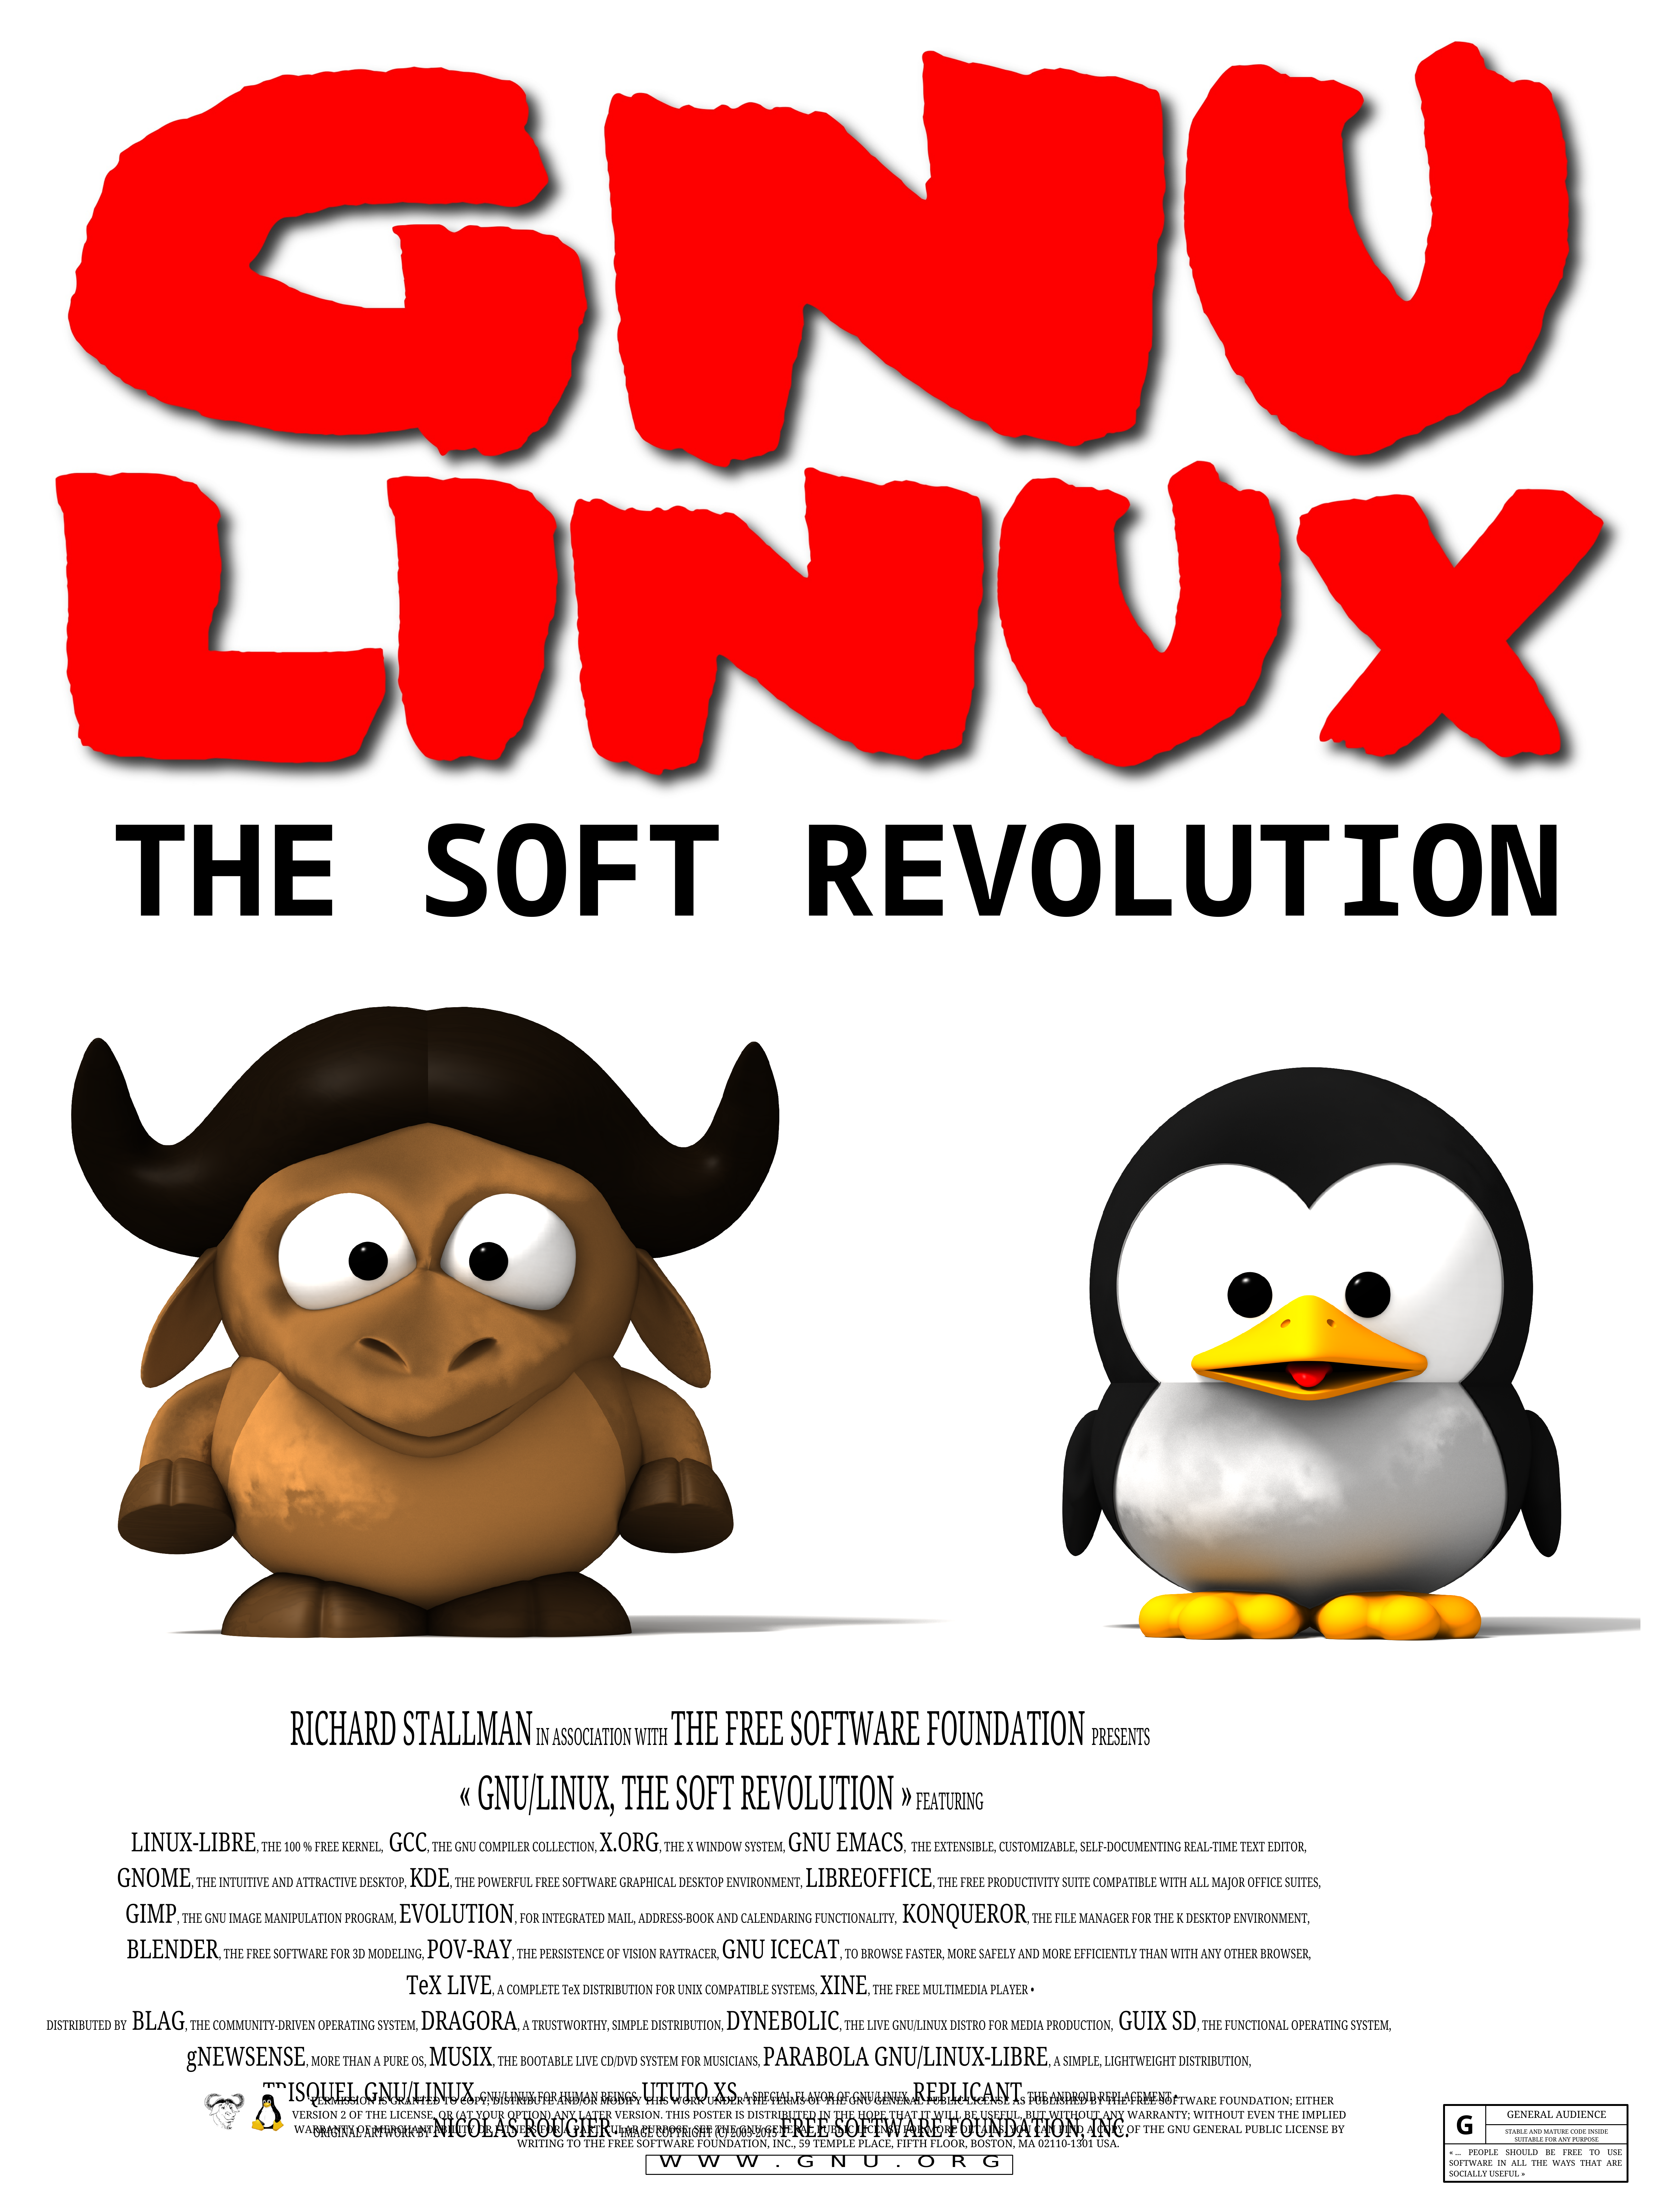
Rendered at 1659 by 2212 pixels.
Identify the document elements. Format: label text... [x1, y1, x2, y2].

picture [45, 31, 1636, 777]
text_box RICHARD STALLMAN IN ASSOCIATION WITH THE FREE SOFTWARE FOUNDATION PRESENTS « GNU/LINUX, THE SOFT REVOLUTION » FEATURING LINUX-LIBRE, THE 100 % FREE KERNEL, GCC, THE GNU COMPILER COLLECTION, X.ORG, THE X WINDOW SYSTEM, GNU EMACS, THE EXTENSIBLE, CUSTOMIZABLE, SELF-DOCUMENTING REAL-TIME TEXT EDITOR, GNOME, THE INTUITIVE AND ATTRACTIVE DESKTOP, KDE, THE POWERFUL FREE SOFTWARE GRAPHICAL DESKTOP ENVIRONMENT, LIBREOFFICE, THE FREE PRODUCTIVITY SUITE COMPATIBLE WITH ALL MAJOR OFFICE SUITES, GIMP, THE GNU IMAGE MANIPULATION PROGRAM, EVOLUTION, FOR INTEGRATED MAIL, ADDRESS-BOOK AND CALENDARING FUNCTIONALITY, KONQUEROR, THE FILE MANAGER FOR THE K DESKTOP ENVIRONMENT, BLENDER, THE FREE SOFTWARE FOR 3D MODELING, POV-RAY, THE PERSISTENCE OF VISION RAYTRACER, GNU ICECAT, TO BROWSE FASTER, MORE SAFELY AND MORE EFFICIENTLY THAN WITH ANY OTHER BROWSER, TeX LIVE, A COMPLETE TeX DISTRIBUTION FOR UNIX COMPATIBLE SYSTEMS, XINE, THE FREE MULTIMEDIA PLAYER • DISTRIBUTED BY BLAG, THE COMMUNITY-DRIVEN OPERATING SYSTEM, DRAGORA, A TRUSTWORTHY, SIMPLE DISTRIBUTION, DYNEBOLIC, THE LIVE GNU/LINUX DISTRO FOR MEDIA PRODUCTION, GUIX SD, THE FUNCTIONAL OPERATING SYSTEM, gNEWSENSE, MORE THAN A PURE OS, MUSIX, THE BOOTABLE LIVE CD/DVD SYSTEM FOR MUSICIANS, PARABOLA GNU/LINUX-LIBRE, A SIMPLE, LIGHTWEIGHT DISTRIBUTION, TRISQUEL GNU/LINUX, GNU/LINUX FOR HUMAN BEINGS, UTUTO XS, A SPECIAL FLAVOR OF GNU/LINUX, REPLICANT, THE ANDROID REPLACEMENT • ORIGINAL ARTWORK BY NICOLAS ROUGIER • IMAGE COPYRIGHT (C) 2003-2015 FREE SOFTWARE FOUNDATION, INC. [0, 1695, 1659, 2081]
text_box W W W . G N U . O R G [646, 2155, 1013, 2175]
text_box « ... PEOPLE SHOULD BE FREE TO USE SOFTWARE IN ALL THE WAYS THAT ARE SOCIALLY USEFUL » [1445, 2144, 1627, 2181]
text_box STABLE AND MATURE CODE INSIDE SUITABLE FOR ANY PURPOSE [1486, 2125, 1627, 2143]
text_box GENERAL AUDIENCE [1486, 2106, 1627, 2124]
picture [19, 967, 1640, 1690]
text_box PPERMISSION IS GRANTED TO COPY, DISTRIBUTE AND/OR MODIFY THIS WORK UNDER THE TERMS OF THE GNU GENERAL PUBLIC LICENSE AS PUBLISHED BY THE FREE SOFTWARE FOUNDATION; EITHER VERSION 2 OF THE LICENSE, OR (AT YOUR OPTION) ANY LATER VERSION. THIS POSTER IS DISTRIBUTED IN THE HOPE THAT IT WILL BE USEFUL, BUT WITHOUT ANY WARRANTY; WITHOUT EVEN THE IMPLIED WARRANTY OF MERCHANTABILITY OR FITNESS FOR A PARTICULAR PURPOSE. SEE THE GNU GENERAL PUBLIC LICENSE FOR MORE DETAILS. YOU CAN FIND A COPY OF THE GNU GENERAL PUBLIC LICENSE BY WRITING TO THE FREE SOFTWARE FOUNDATION, INC., 59 TEMPLE PLACE, FIFTH FLOOR, BOSTON, MA 02110-1301 USA. [287, 2091, 1372, 2144]
text_box THE SOFT REVOLUTION [11, 777, 1659, 933]
picture [246, 2088, 289, 2137]
text_box G [1445, 2106, 1486, 2143]
picture [203, 2093, 245, 2130]
